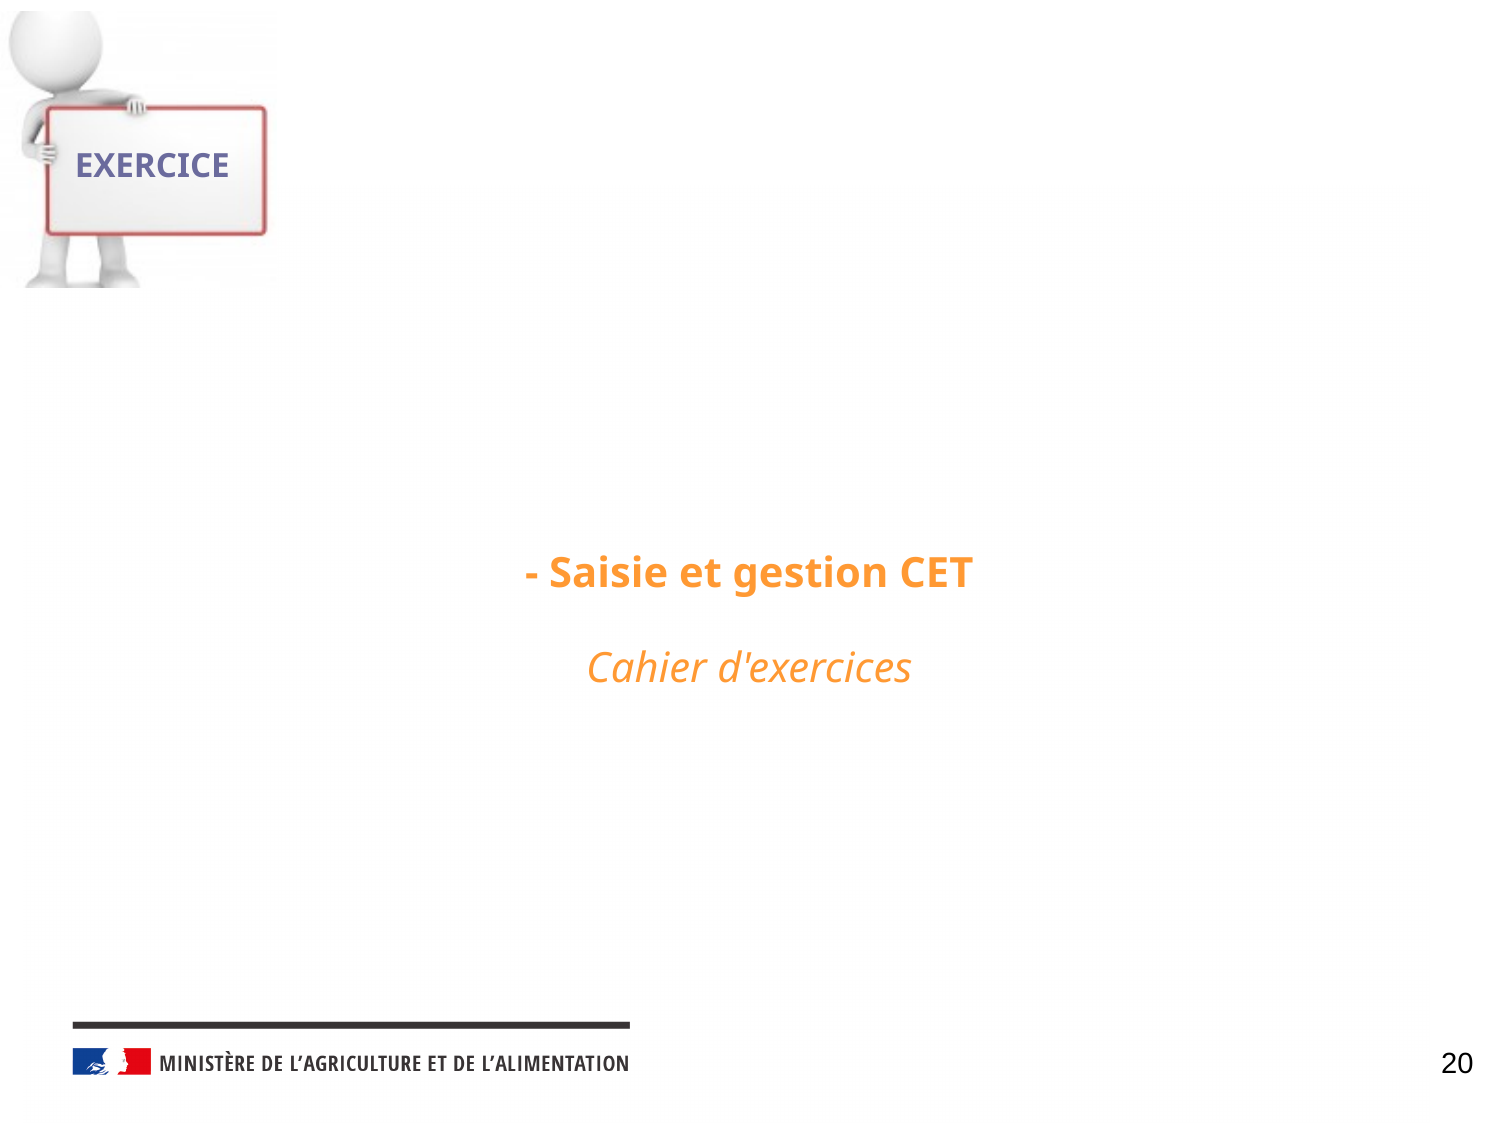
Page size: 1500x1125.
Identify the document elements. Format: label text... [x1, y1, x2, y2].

picture [0, 11, 1430, 538]
text_box - Saisie et gestion CET Cahier d'exercices [0, 538, 1499, 703]
text_box Exercice [28, 137, 277, 231]
picture [23, 703, 1430, 1123]
